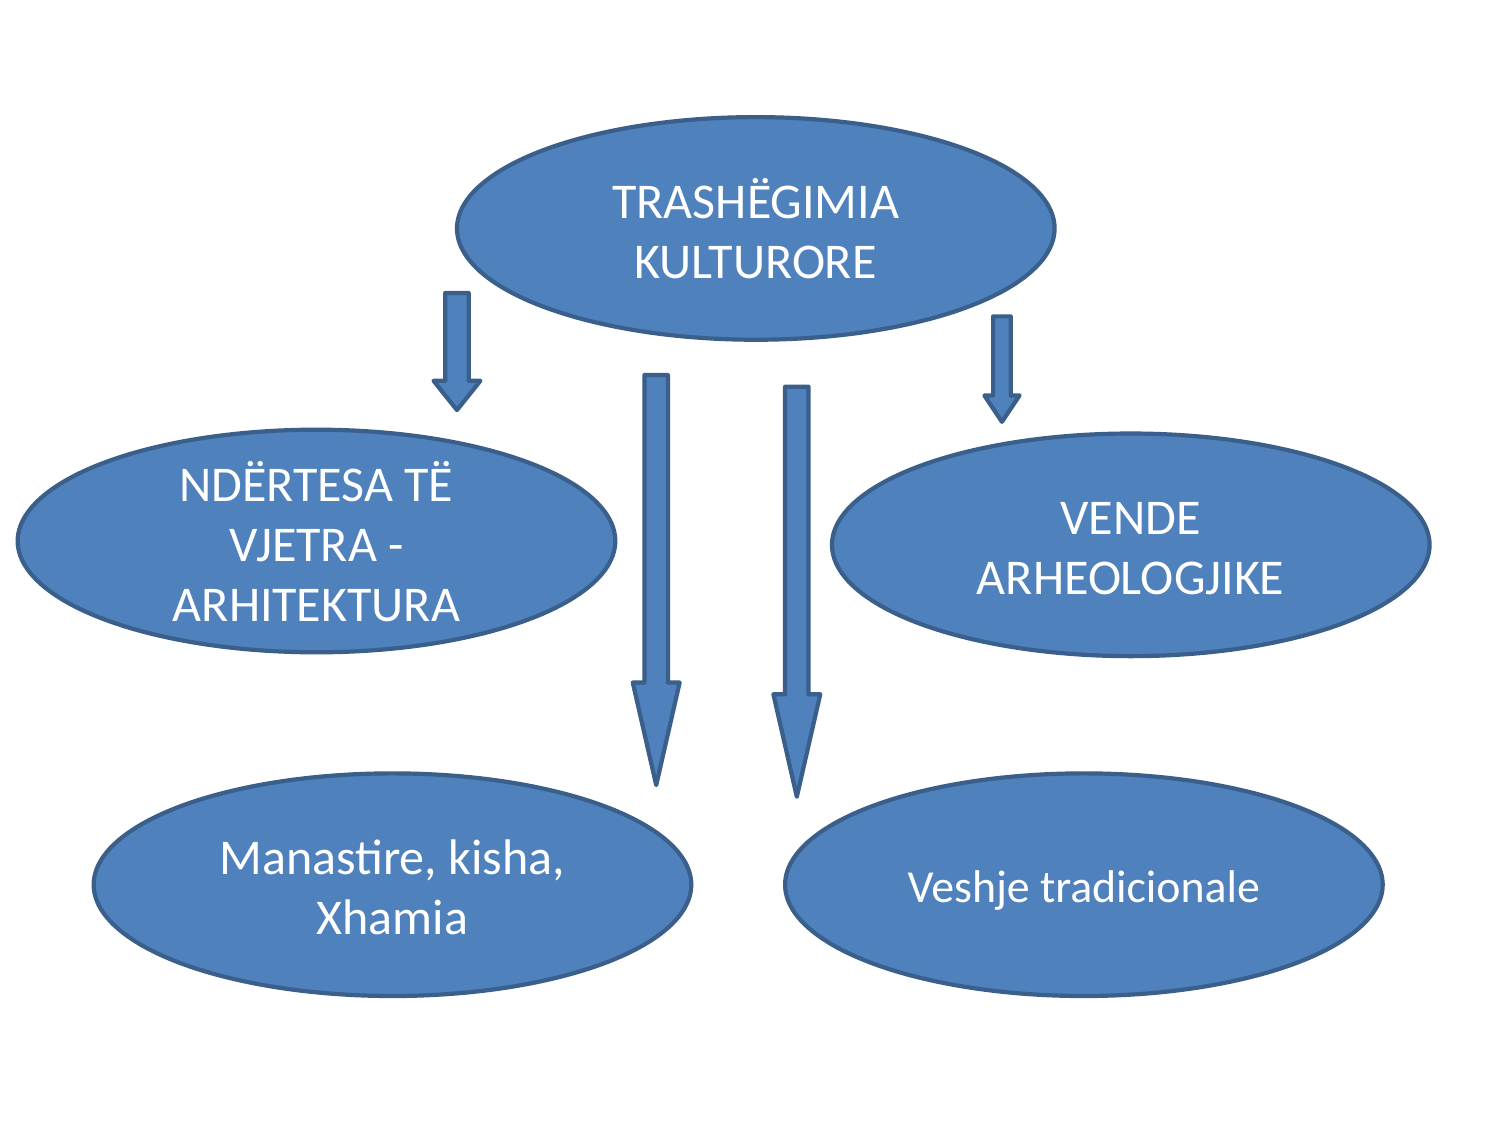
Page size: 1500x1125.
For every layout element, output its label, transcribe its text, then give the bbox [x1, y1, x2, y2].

text_box Veshje tradicionale [785, 773, 1383, 997]
text_box TRASHËGIMIA KULTURORE [456, 117, 1055, 340]
text_box Manastire, kisha, Xhamia [93, 773, 692, 997]
text_box [984, 316, 1020, 422]
text_box [773, 386, 821, 797]
text_box NDËRTESA TË VJETRA - ARHITEKTURA [17, 429, 616, 653]
text_box [433, 292, 481, 411]
text_box VENDE ARHEOLOGJIKE [831, 433, 1430, 657]
text_box [632, 375, 680, 786]
